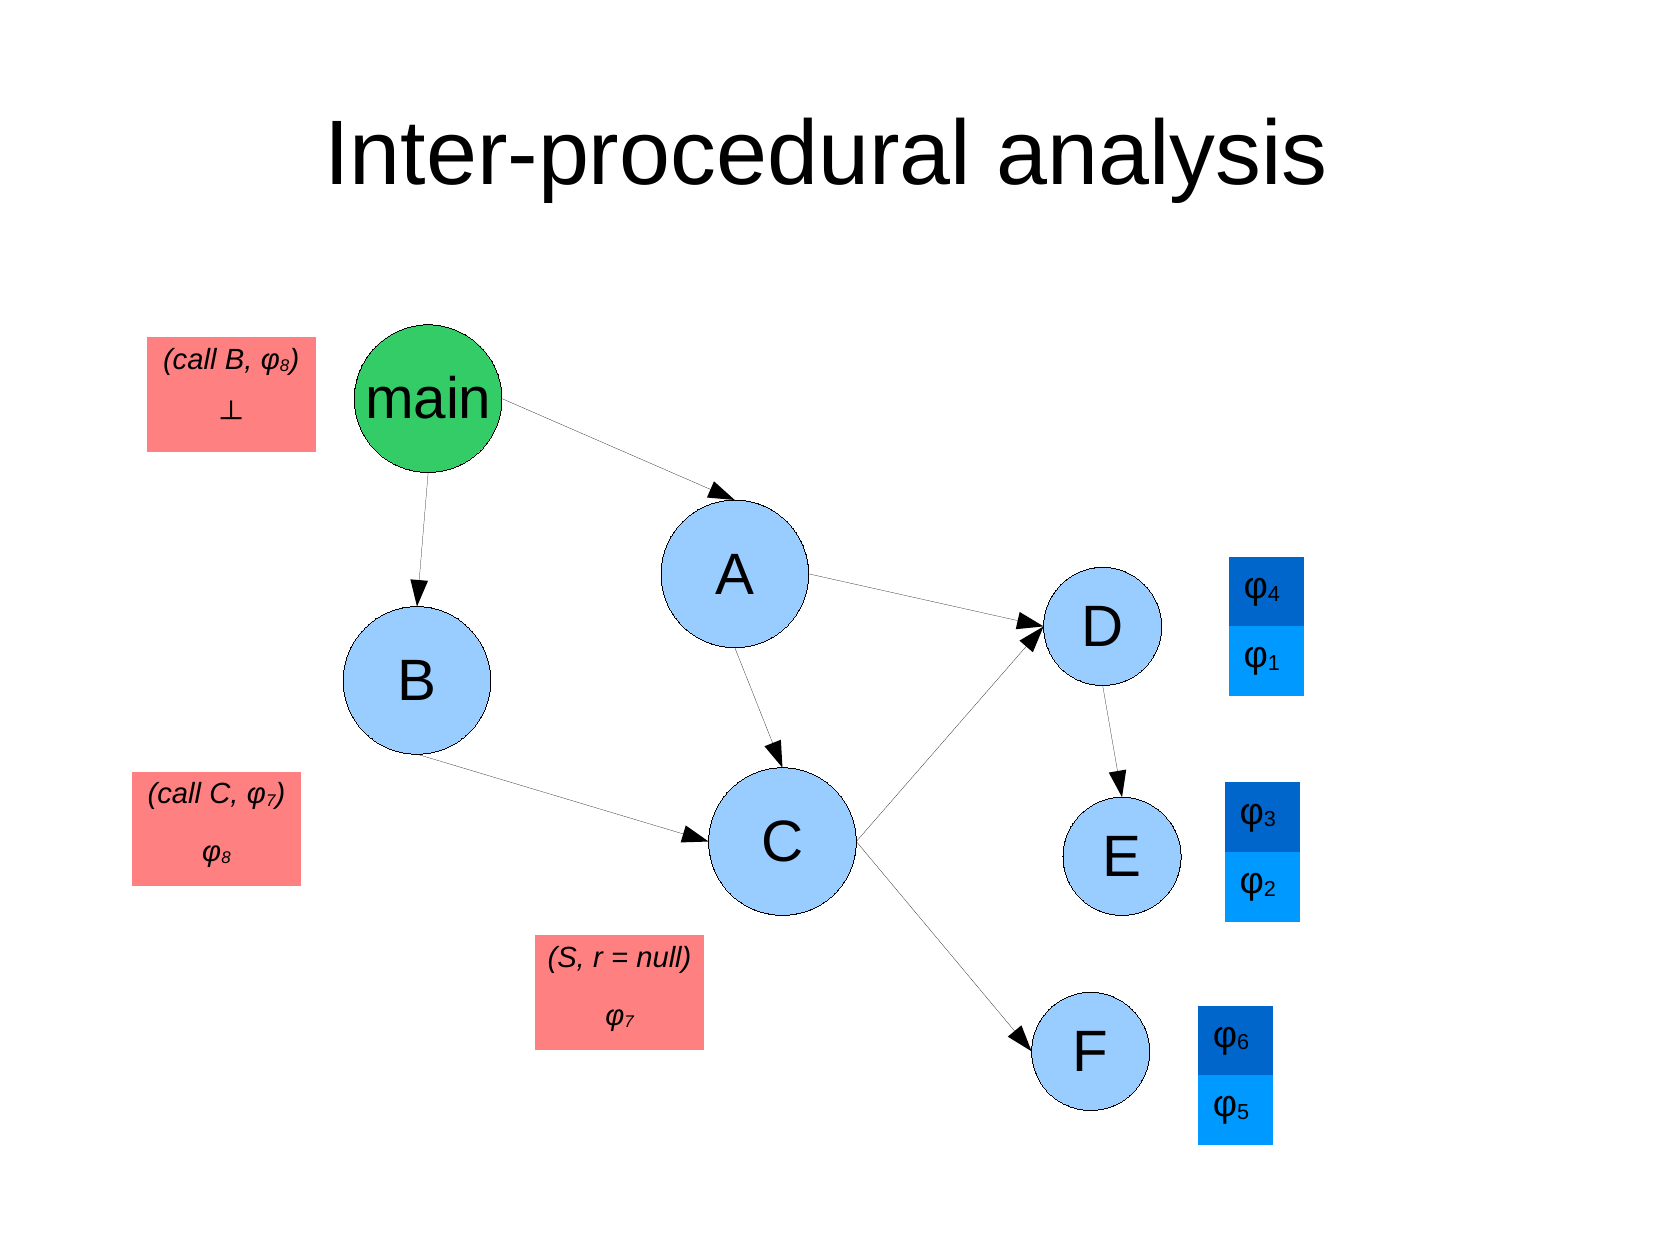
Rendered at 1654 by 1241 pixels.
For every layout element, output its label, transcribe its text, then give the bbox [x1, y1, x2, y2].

table_header (call C, φ7) [132, 772, 301, 829]
table_cell φ2 [1225, 852, 1300, 922]
text_box E [1062, 797, 1182, 916]
title Inter-procedural analysis [82, 49, 1571, 257]
table_header (S, r = null) [535, 935, 704, 993]
table_header (call B, φ8) [147, 337, 316, 395]
text_box main [354, 324, 502, 473]
table_cell φ1 [1229, 626, 1304, 696]
table_cell φ5 [1198, 1075, 1273, 1145]
table_header φ3 [1225, 782, 1300, 852]
text_box B [343, 606, 491, 755]
table_cell ┴ [147, 395, 316, 452]
text_box F [1031, 992, 1150, 1111]
table_cell φ7 [535, 993, 704, 1050]
text_box D [1043, 567, 1162, 686]
table_header φ4 [1229, 557, 1304, 626]
table_cell φ8 [132, 829, 301, 886]
table_header φ6 [1198, 1006, 1273, 1075]
text_box C [708, 767, 857, 916]
text_box A [661, 500, 809, 648]
